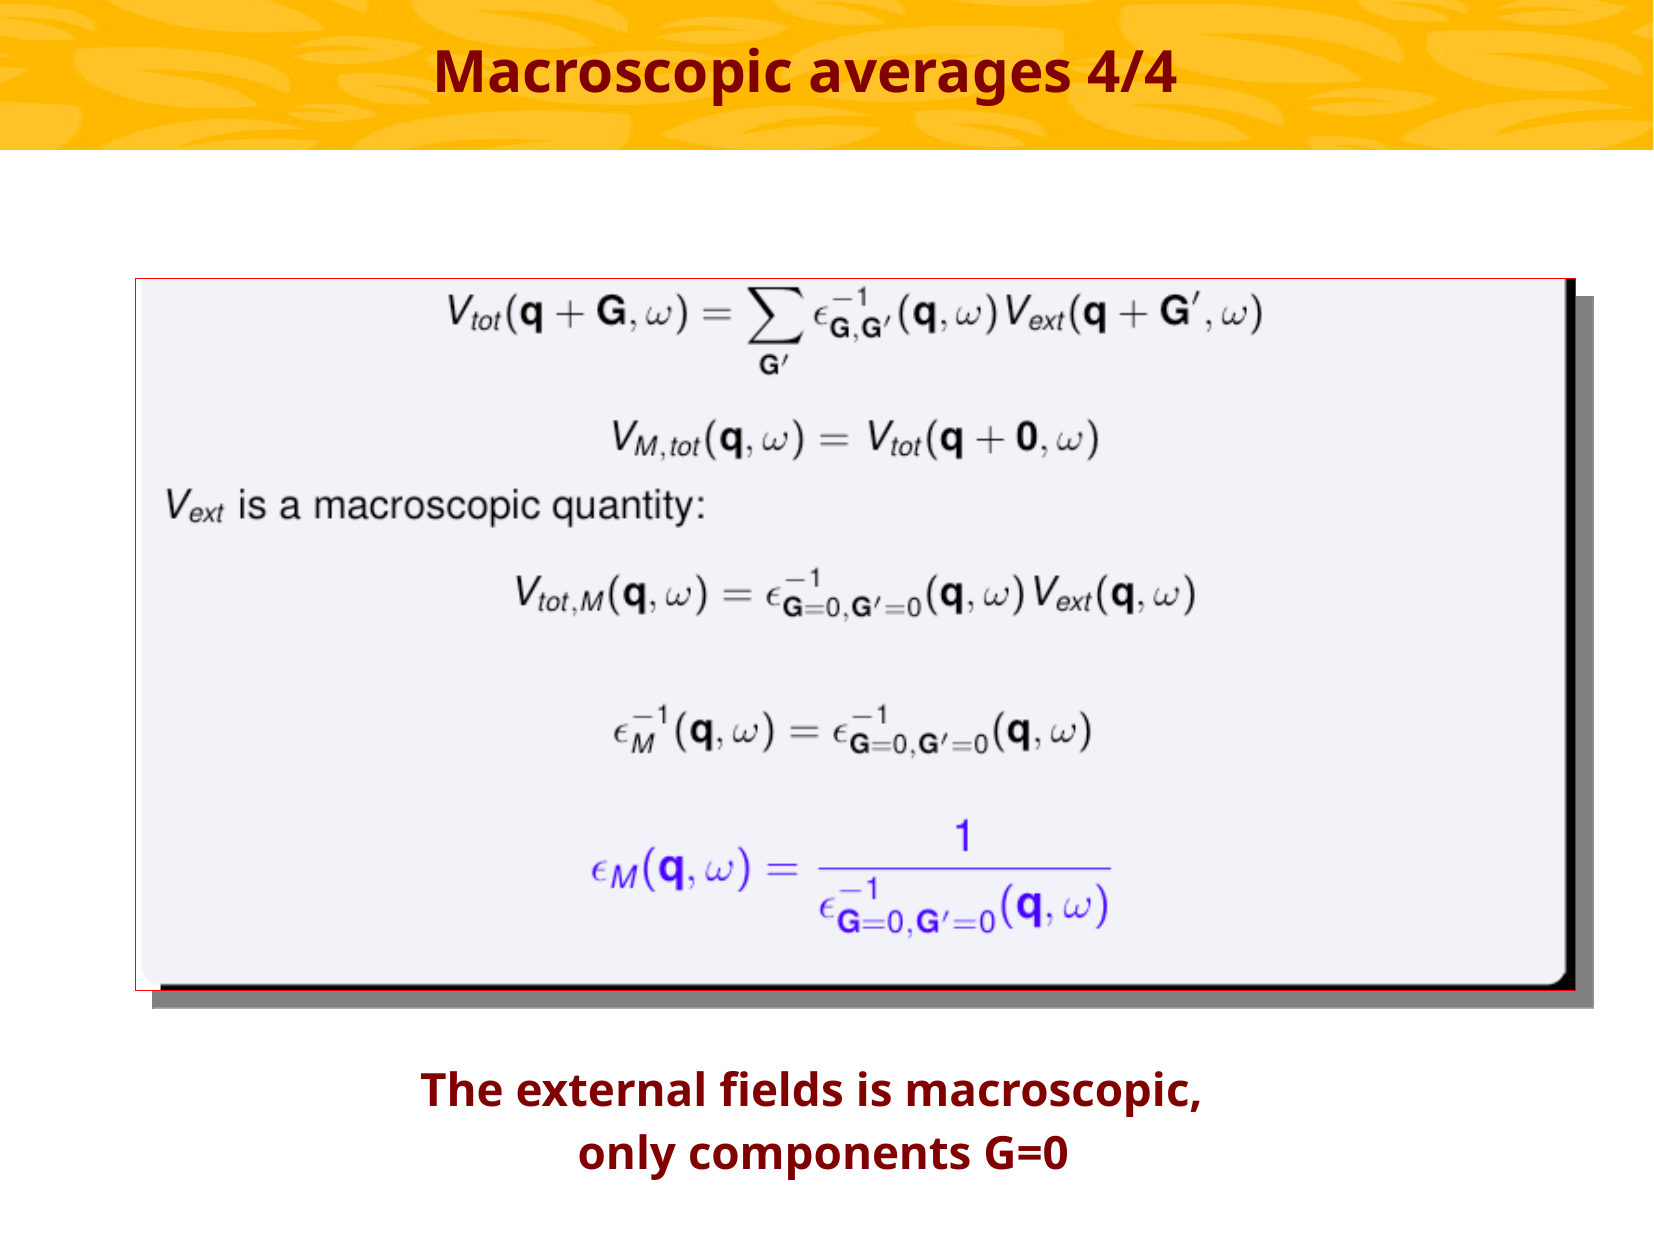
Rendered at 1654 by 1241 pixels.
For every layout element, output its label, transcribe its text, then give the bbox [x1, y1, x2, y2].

text_box Macroscopic averages 4/4 [53, 23, 1558, 134]
text_box The external fields is macroscopic, only components G=0 [15, 1050, 1621, 1216]
picture [135, 278, 1576, 991]
picture [0, 0, 1654, 150]
